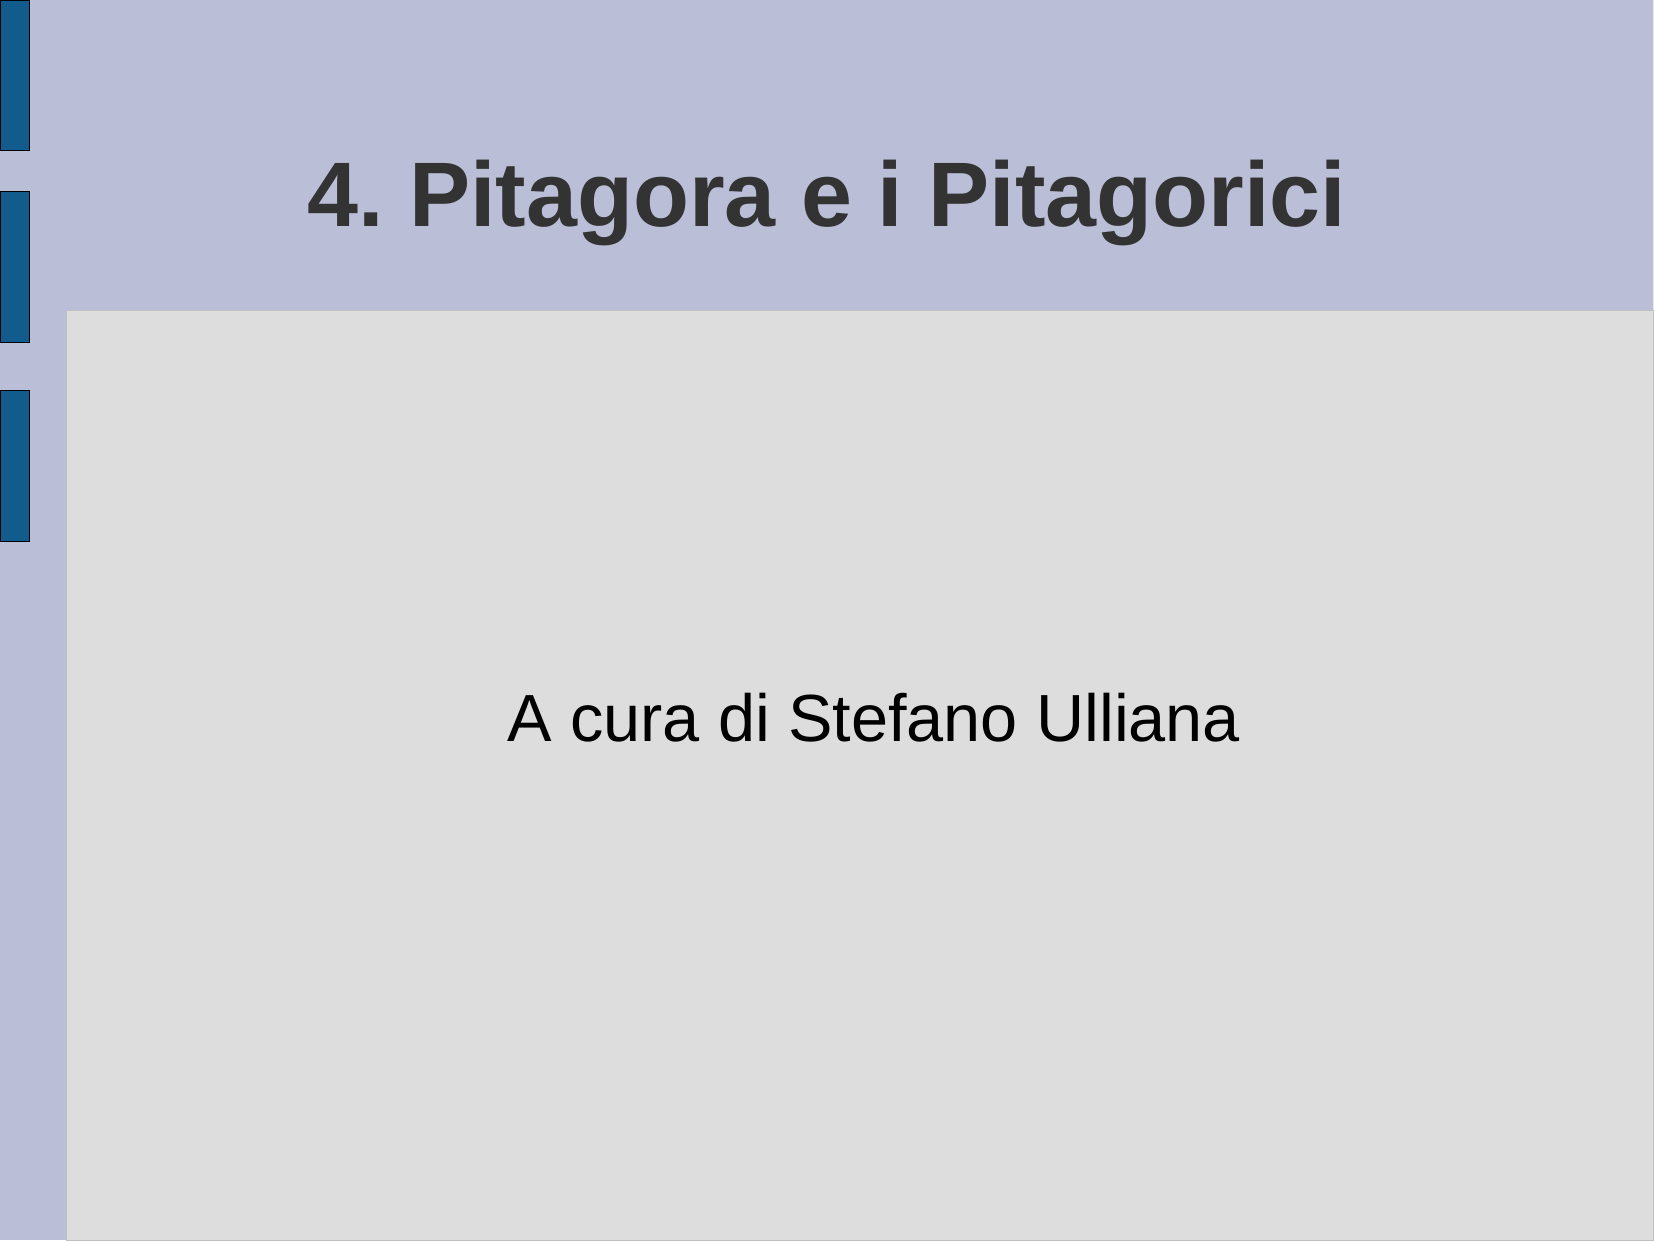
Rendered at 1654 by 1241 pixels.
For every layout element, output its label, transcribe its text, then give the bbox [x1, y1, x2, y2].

title 4. Pitagora e i Pitagorici [121, 91, 1534, 299]
subtitle A cura di Stefano Ulliana [178, 364, 1570, 1147]
